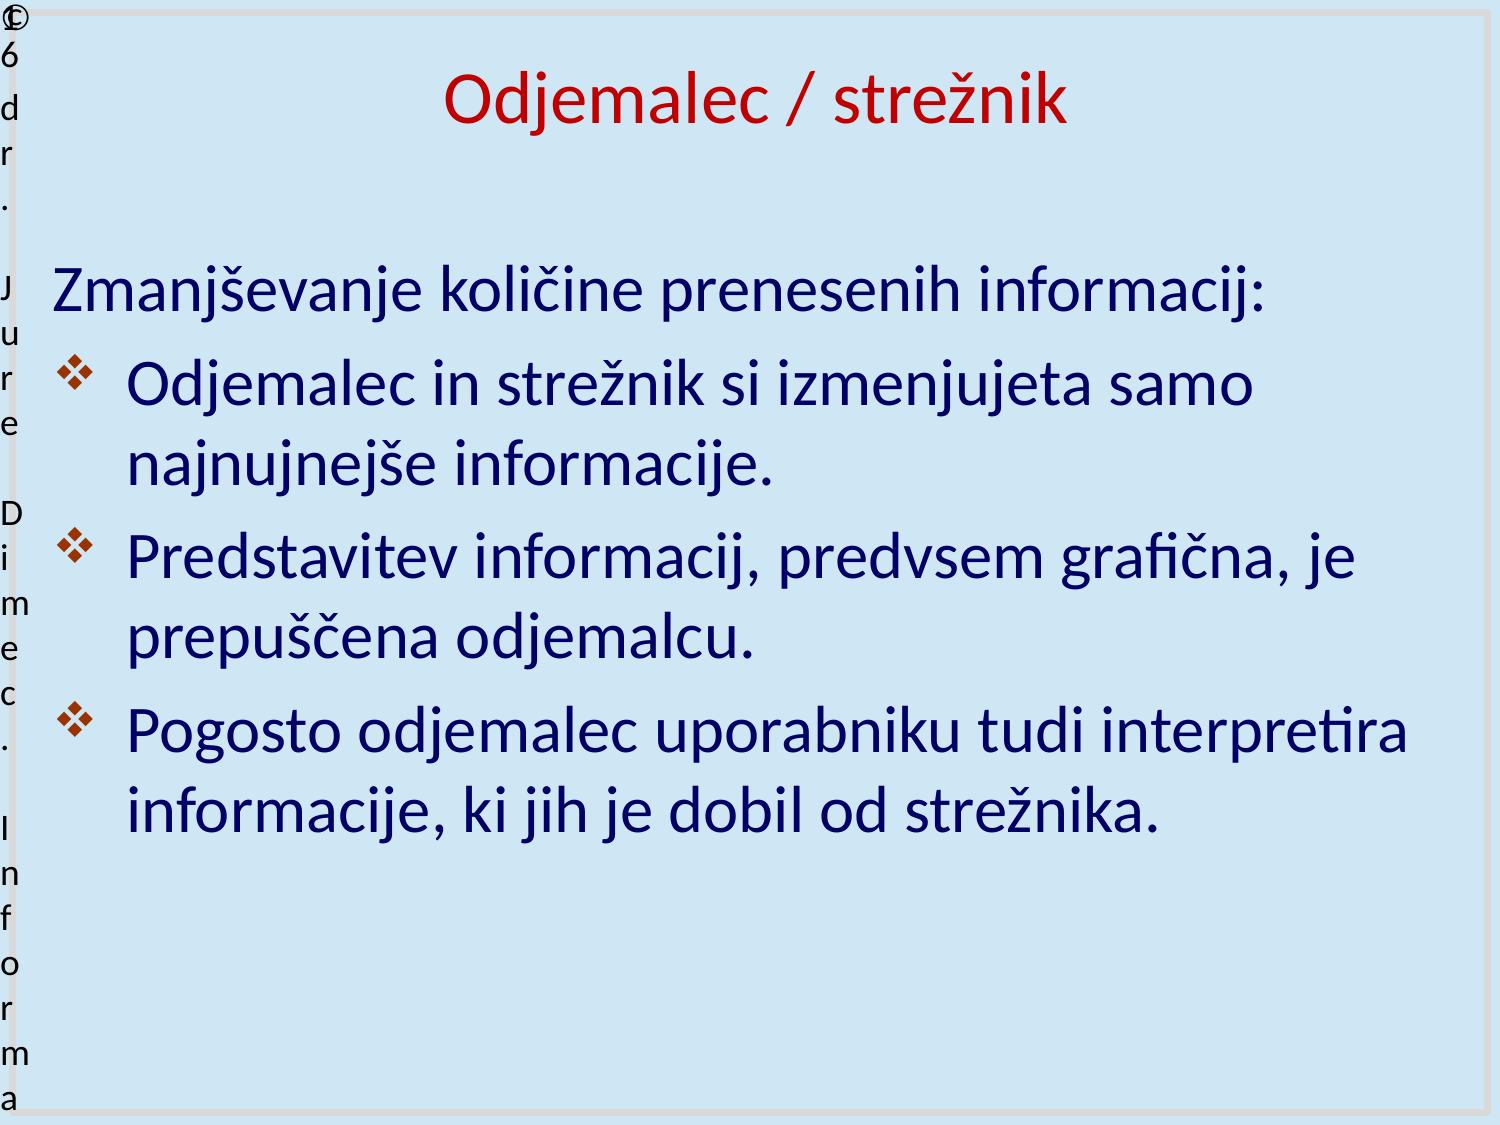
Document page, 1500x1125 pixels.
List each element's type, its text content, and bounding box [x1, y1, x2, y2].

list Zmanjševanje količine prenesenih informacij: Odjemalec in strežnik si izmenjujeta samo najnujnejše informacije. Predstavitev informacij, predvsem grafična, je prepuščena odjemalcu. Pogosto odjemalec uporabniku tudi interpretira informacije, ki jih je dobil od strežnika. [37, 237, 1475, 1050]
title Odjemalec / strežnik [37, 37, 1475, 150]
